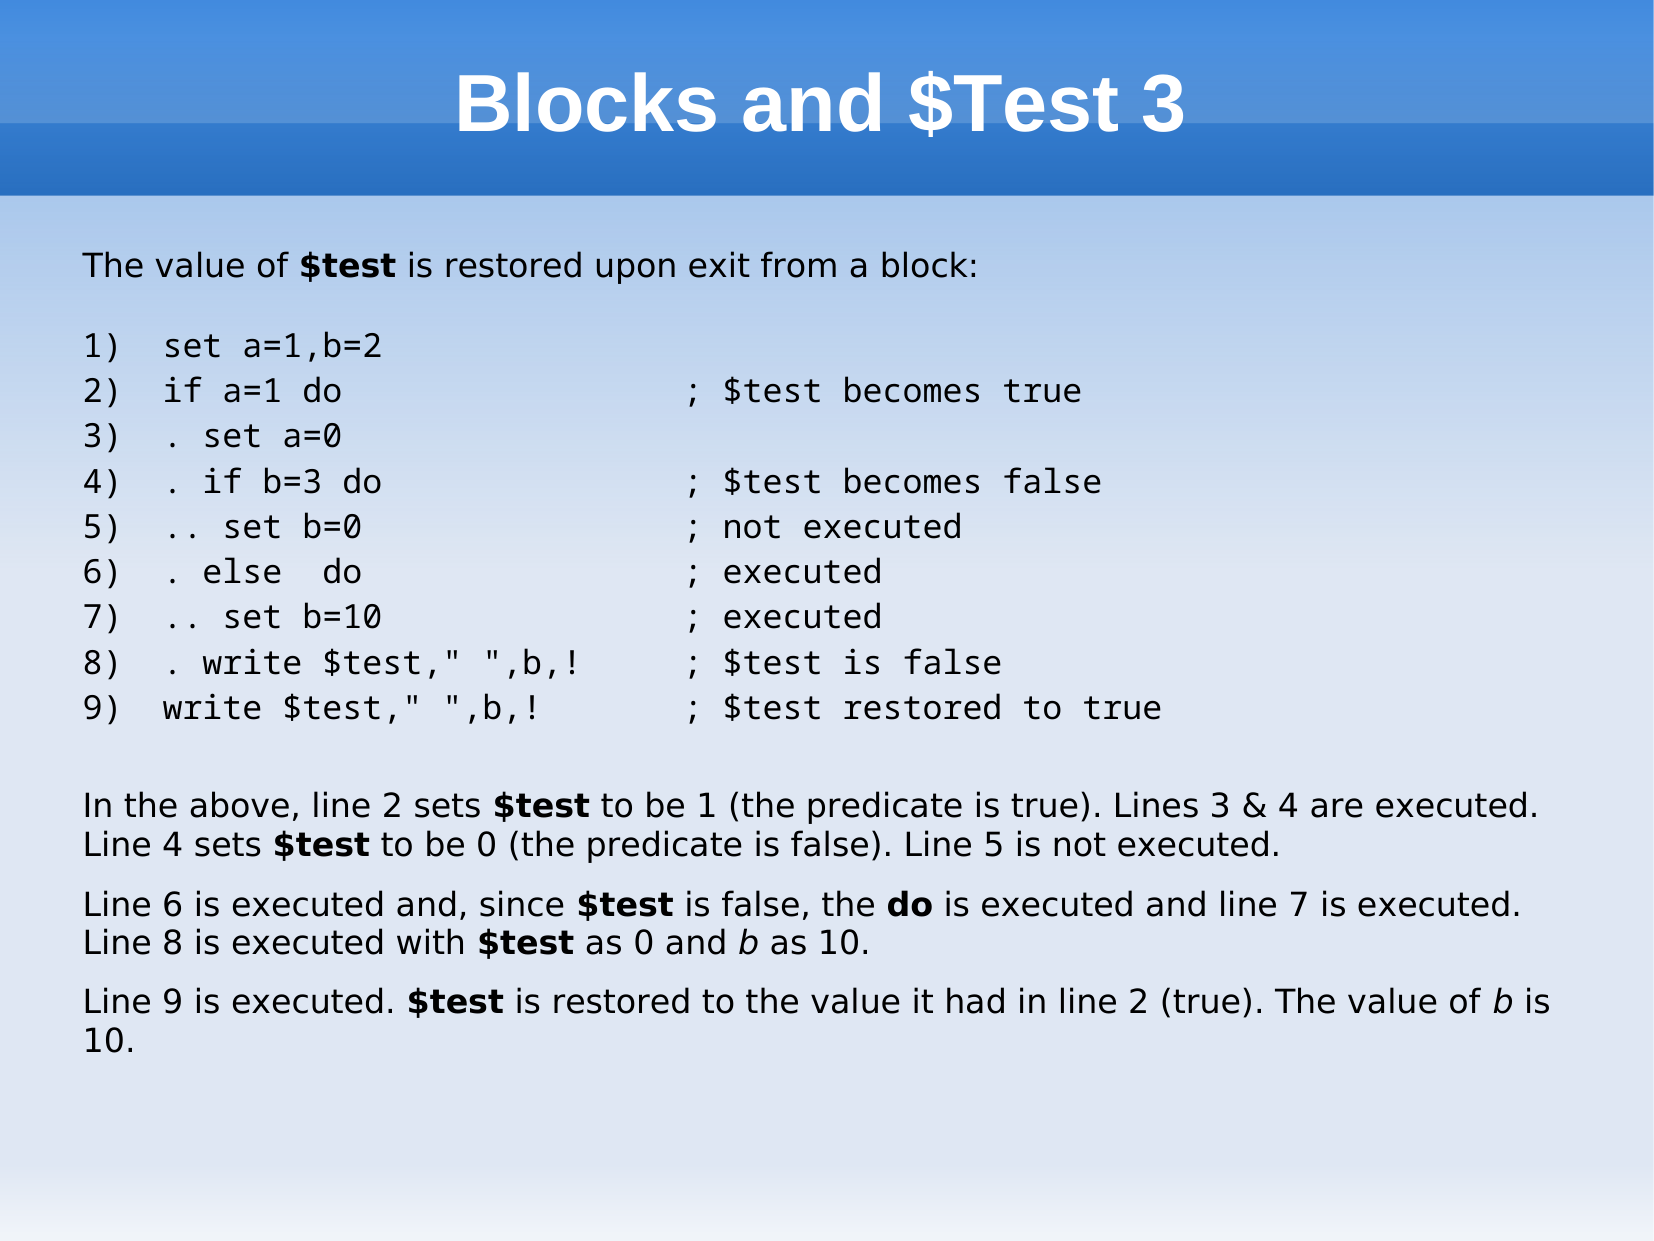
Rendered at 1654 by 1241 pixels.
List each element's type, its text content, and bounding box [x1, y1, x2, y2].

picture [0, 0, 1654, 1241]
subtitle The value of $test is restored upon exit from a block: set a=1,b=2 if a=1 do ; $test becomes true . set a=0 . if b=3 do ; $test becomes false .. set b=0 ; not executed . else do ; executed .. set b=10 ; executed . write $test," ",b,! ; $test is false write $test," ",b,! ; $test restored to true In the above, line 2 sets $test to be 1 (the predicate is true). Lines 3 & 4 are executed. Line 4 sets $test to be 0 (the predicate is false). Line 5 is not executed. Line 6 is executed and, since $test is false, the do is executed and line 7 is executed. Line 8 is executed with $test as 0 and b as 10. Line 9 is executed. $test is restored to the value it had in line 2 (true). The value of b is 10. [82, 239, 1571, 1113]
title Blocks and $Test 3 [76, 0, 1565, 208]
